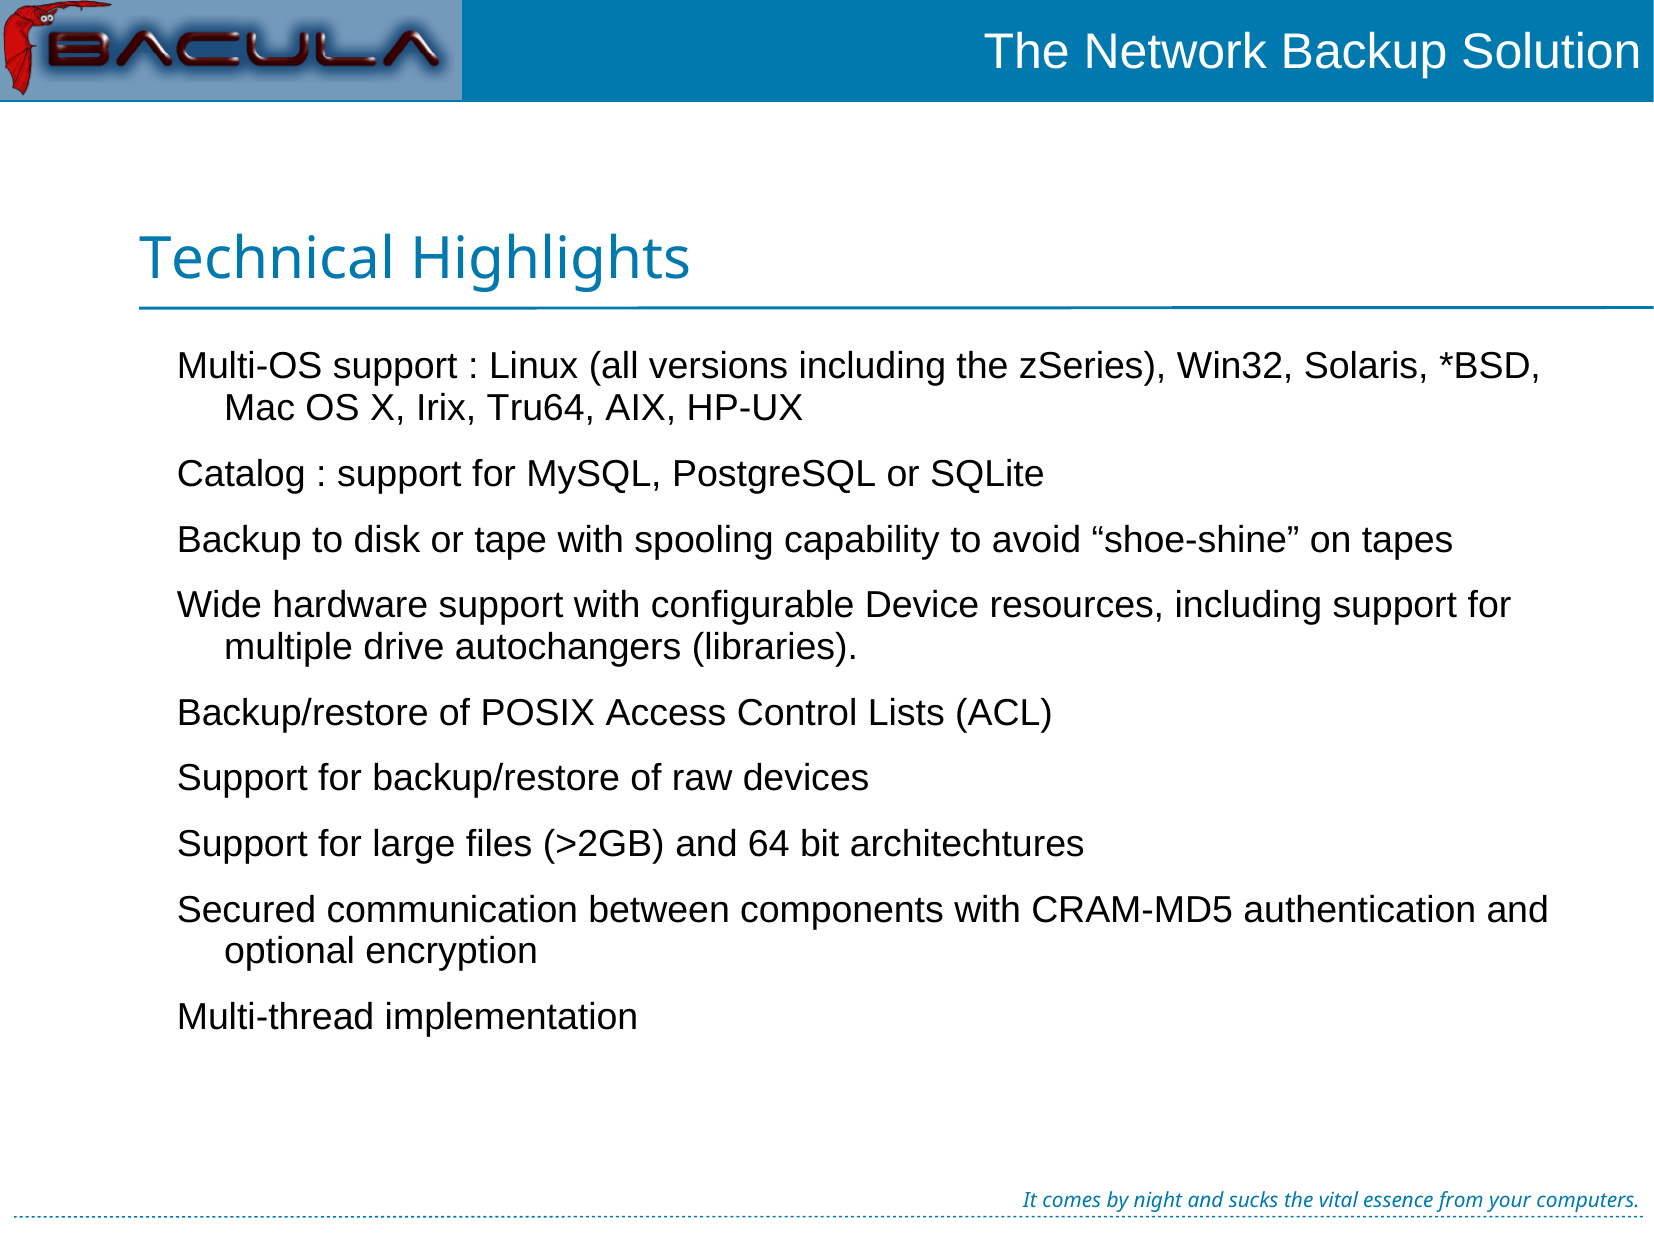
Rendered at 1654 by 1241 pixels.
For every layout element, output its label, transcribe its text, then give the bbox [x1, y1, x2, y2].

picture [0, 0, 461, 99]
title Technical Highlights [139, 120, 1498, 296]
list Multi-OS support : Linux (all versions including the zSeries), Win32, Solaris, *BSD, Mac OS X, Irix, Tru64, AIX, HP-UX Catalog : support for MySQL, PostgreSQL or SQLite Backup to disk or tape with spooling capability to avoid “shoe-shine” on tapes Wide hardware support with configurable Device resources, including support for multiple drive autochangers (libraries). Backup/restore of POSIX Access Control Lists (ACL) Support for backup/restore of raw devices Support for large files (>2GB) and 64 bit architechtures Secured communication between components with CRAM-MD5 authentication and optional encryption Multi-thread implementation [82, 344, 1600, 1231]
